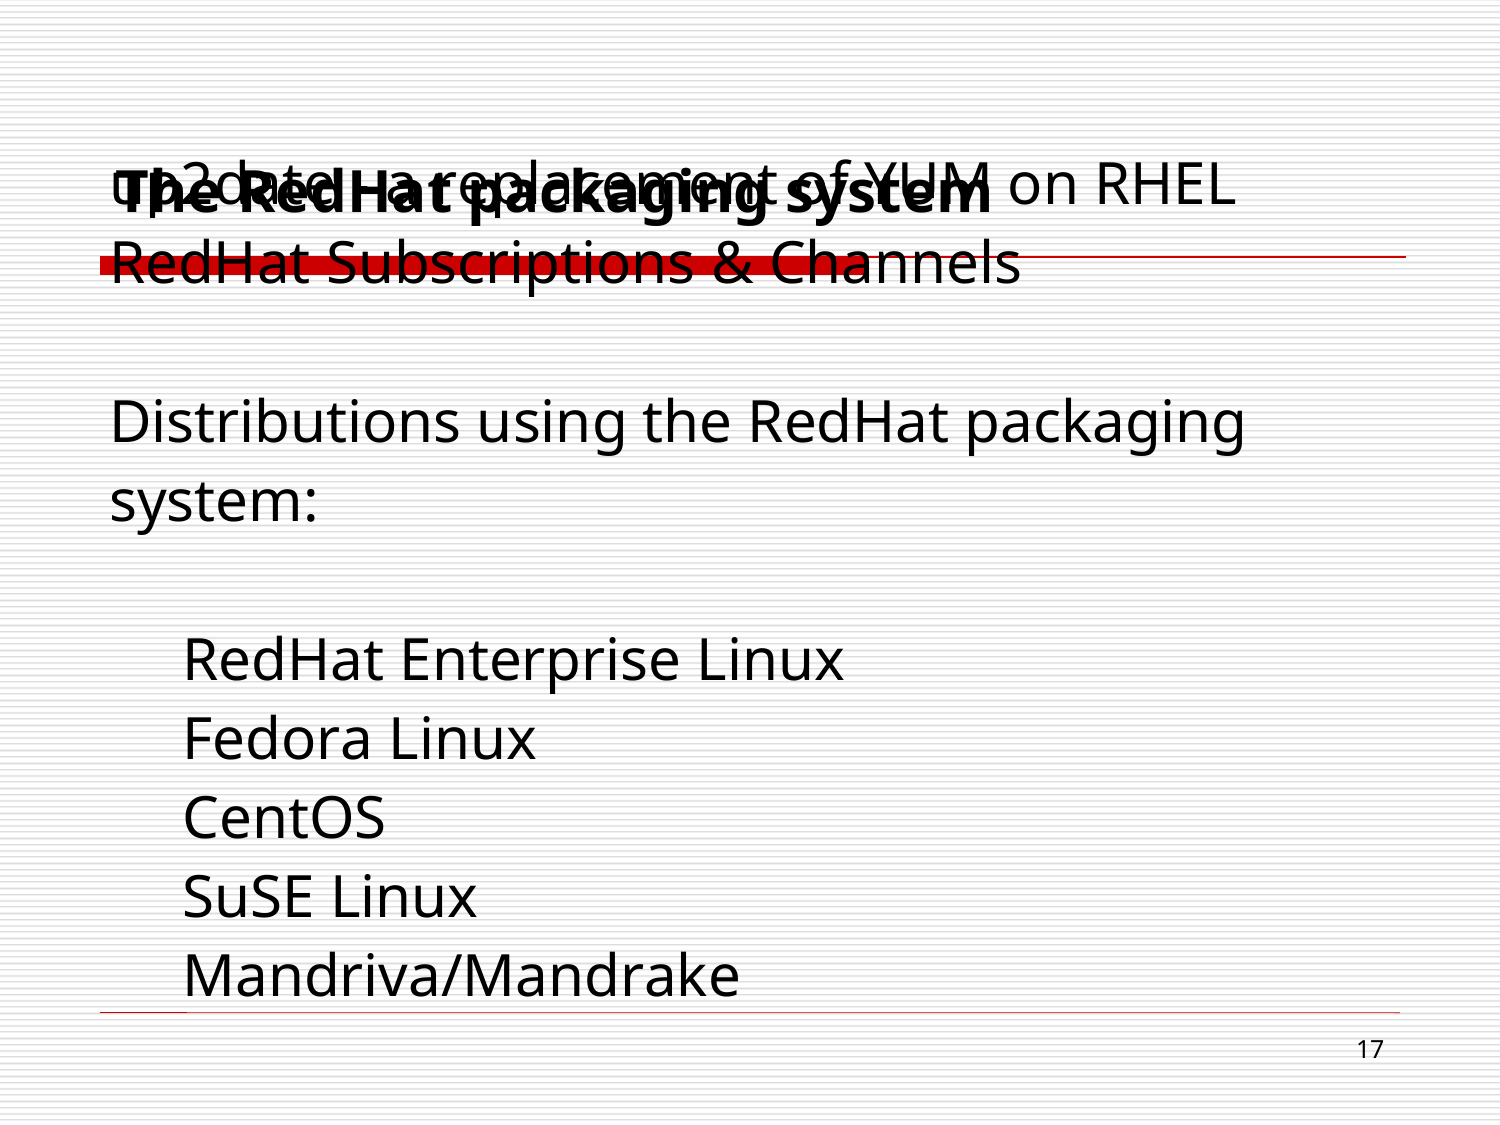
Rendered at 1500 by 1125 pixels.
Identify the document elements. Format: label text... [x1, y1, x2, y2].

text_box up2date - a replacement of YUM on RHEL RedHat Subscriptions & Channels Distributions using the RedHat packaging system: RedHat Enterprise Linux Fedora Linux CentOS SuSE Linux Mandriva/Mandrake [94, 259, 1477, 1022]
title The RedHat packaging system [100, 94, 1376, 238]
picture [0, 0, 1500, 1125]
